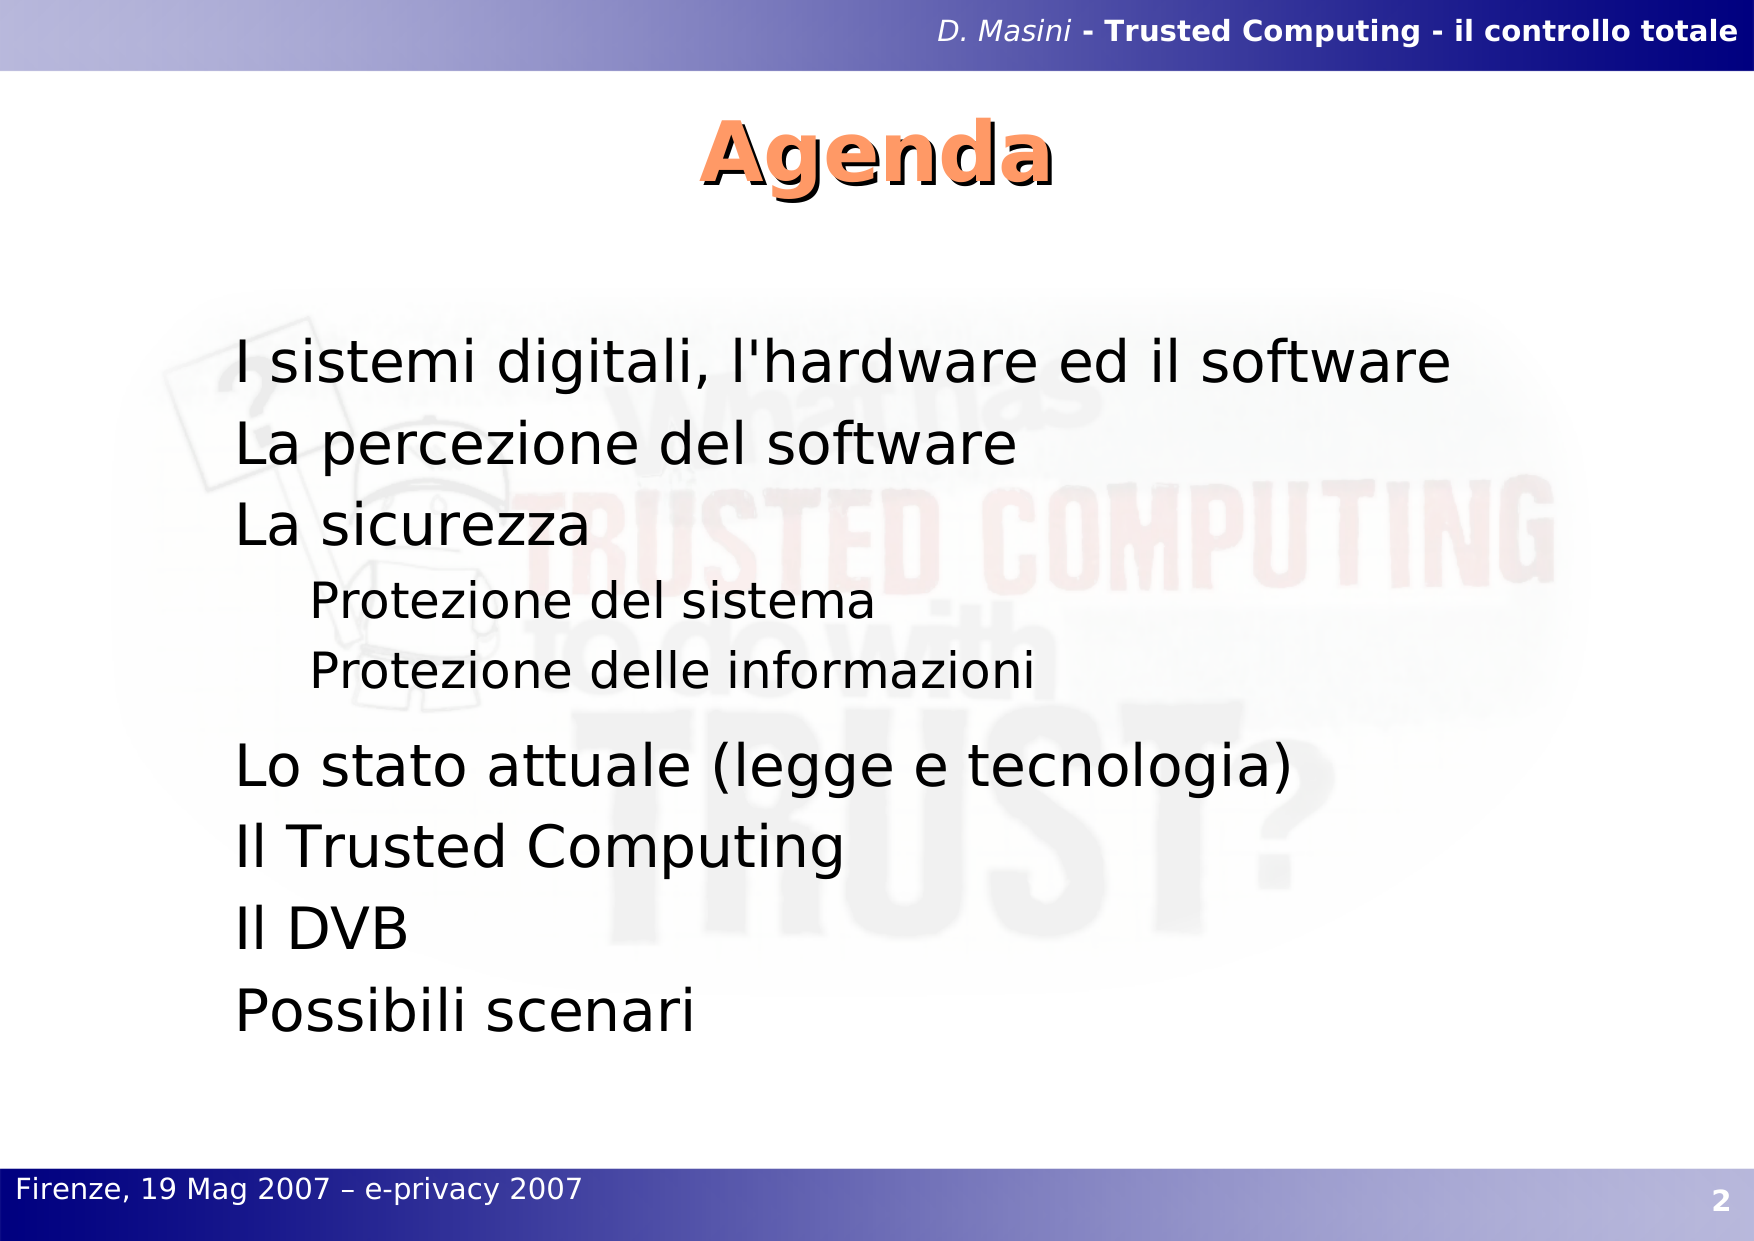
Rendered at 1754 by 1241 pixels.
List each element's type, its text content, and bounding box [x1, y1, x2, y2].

picture [0, 0, 1754, 1241]
list I sistemi digitali, l'hardware ed il software La percezione del software La sicurezza Protezione del sistema Protezione delle informazioni Lo stato attuale (legge e tecnologia) Il Trusted Computing Il DVB Possibili scenari [234, 330, 1520, 1081]
title Agenda [87, 49, 1667, 257]
